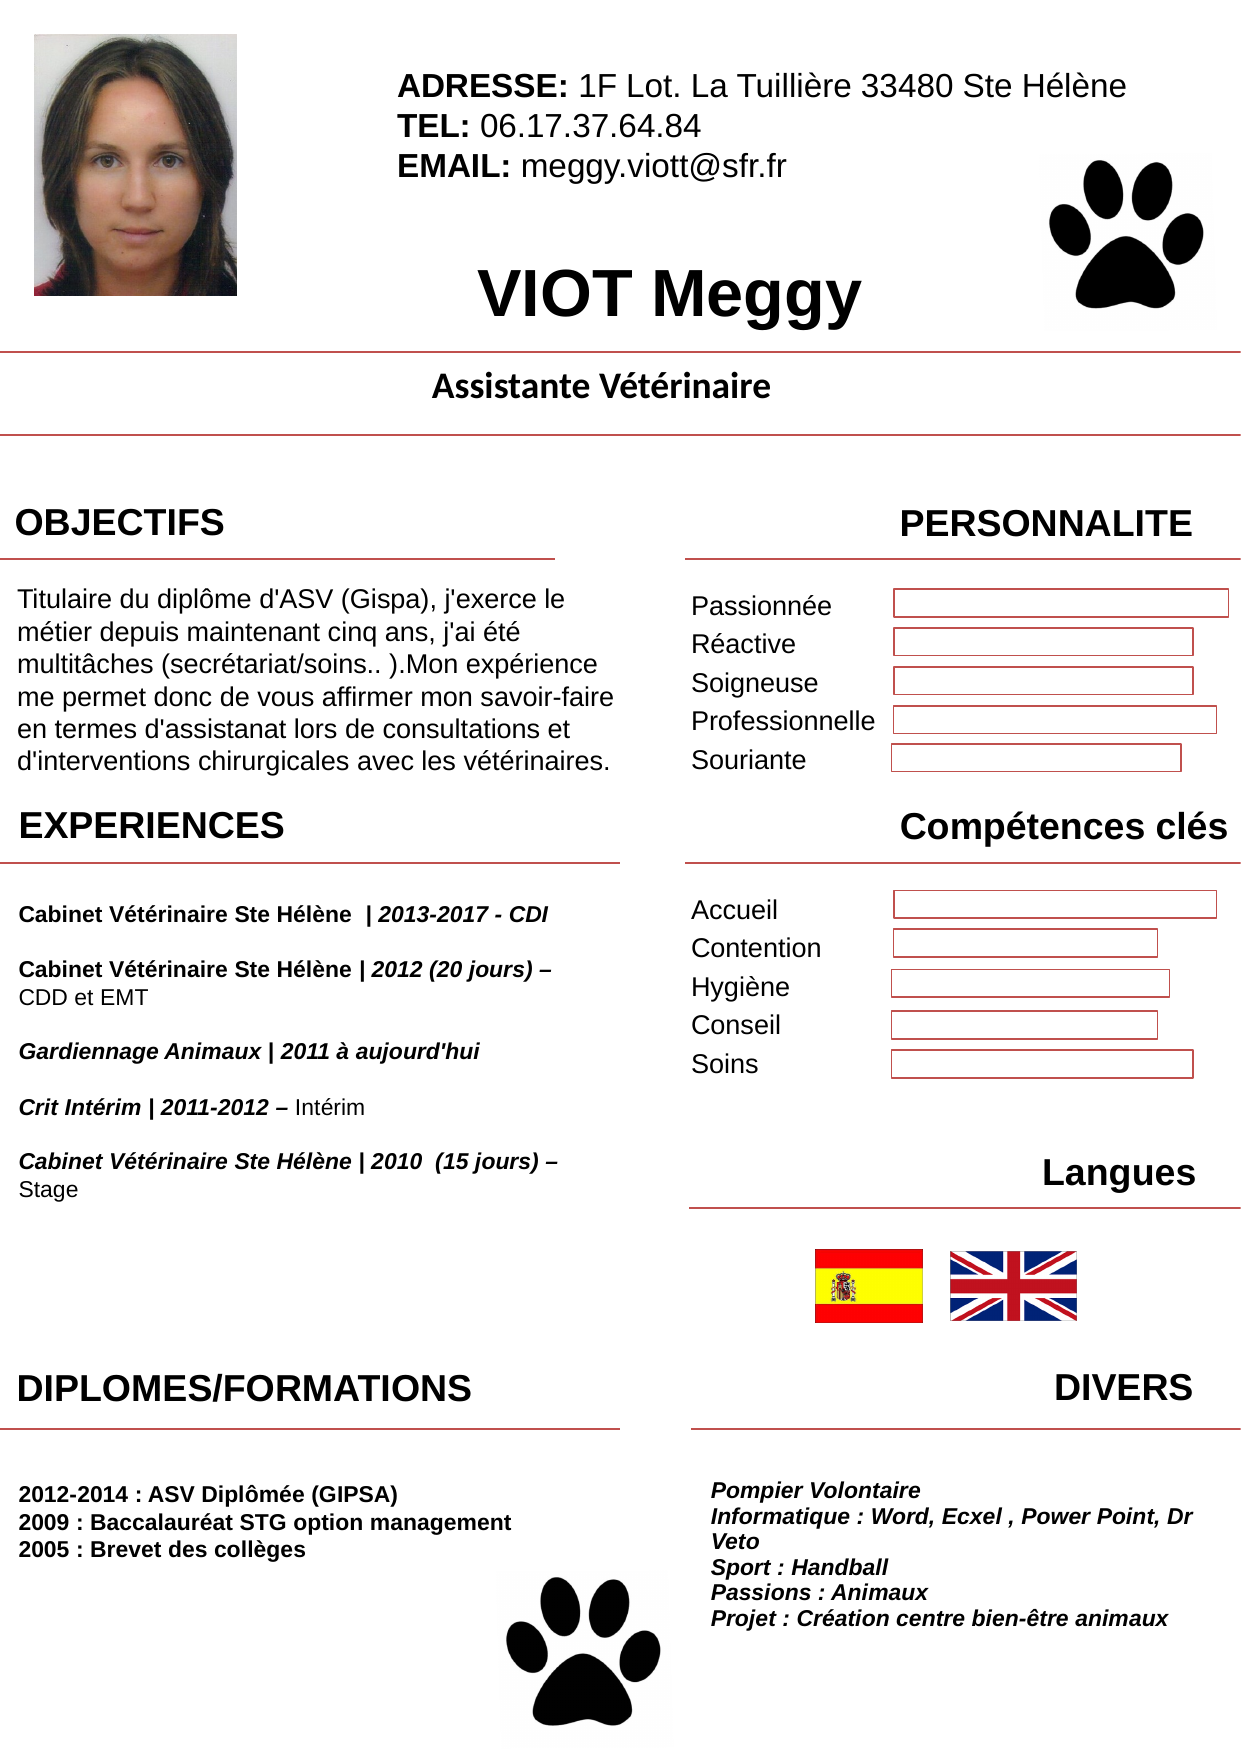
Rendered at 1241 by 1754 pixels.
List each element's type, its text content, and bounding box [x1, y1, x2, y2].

text_box 2012-2014 : ASV Diplômée (GIPSA) 2009 : Baccalauréat STG option management 2005 : Brevet des collèges [0, 1442, 692, 1719]
text_box Titulaire du diplôme d'ASV (Gispa), j'exerce le métier depuis maintenant cinq ans, j'ai été multitâches (secrétariat/soins.. ).Mon expérience me permet donc de vous affirmer mon savoir-faire en termes d'assistanat lors de consultations et d'interventions chirurgicales avec les vétérinaires. [0, 572, 642, 753]
text_box Compétences clés [882, 793, 1241, 856]
text_box EXPERIENCES [1, 791, 303, 855]
text_box Cabinet Vétérinaire Ste Hélène | 2013-2017 - CDI Cabinet Vétérinaire Ste Hélène | 2012 (20 jours) – CDD et EMT Gardiennage Animaux | 2011 à aujourd'hui Crit Intérim | 2011-2012 – Intérim Cabinet Vétérinaire Ste Hélène | 2010 (15 jours) – Stage [0, 890, 638, 1267]
text_box DIPLOMES/FORMATIONS [0, 1355, 490, 1418]
text_box ADRESSE: 1F Lot. La Tuillière 33480 Ste Hélène TEL: 06.17.37.64.84 EMAIL: meggy.viott@sfr.fr [379, 56, 1194, 242]
text_box Langues [1024, 1138, 1214, 1202]
text_box [893, 705, 1217, 734]
text_box DIVERS [1039, 1359, 1241, 1418]
text_box Assistante Vétérinaire [414, 351, 789, 415]
text_box Pompier Volontaire Informatique : Word, Ecxel , Power Point, Dr Veto Sport : Handball Passions : Animaux Projet : Création centre bien-être animaux [696, 1470, 1217, 1725]
text_box OBJECTIFS [0, 489, 243, 552]
text_box [893, 628, 1193, 656]
text_box [891, 969, 1170, 998]
text_box [891, 1050, 1193, 1078]
text_box [891, 744, 1182, 772]
text_box [893, 589, 1229, 617]
text_box [891, 1011, 1158, 1039]
text_box [893, 666, 1193, 695]
picture [496, 1570, 674, 1749]
picture [950, 1251, 1077, 1321]
text_box Passionnée Réactive Soigneuse Professionnelle Souriante [672, 572, 953, 785]
text_box VIOT Meggy [460, 242, 880, 339]
text_box Accueil Contention Hygiène Conseil Soins [672, 876, 953, 1088]
picture [1039, 153, 1217, 331]
text_box [893, 890, 1217, 919]
picture [815, 1249, 923, 1323]
picture [34, 34, 237, 296]
text_box [893, 929, 1158, 957]
text_box PERSONNALITE [882, 490, 1211, 553]
